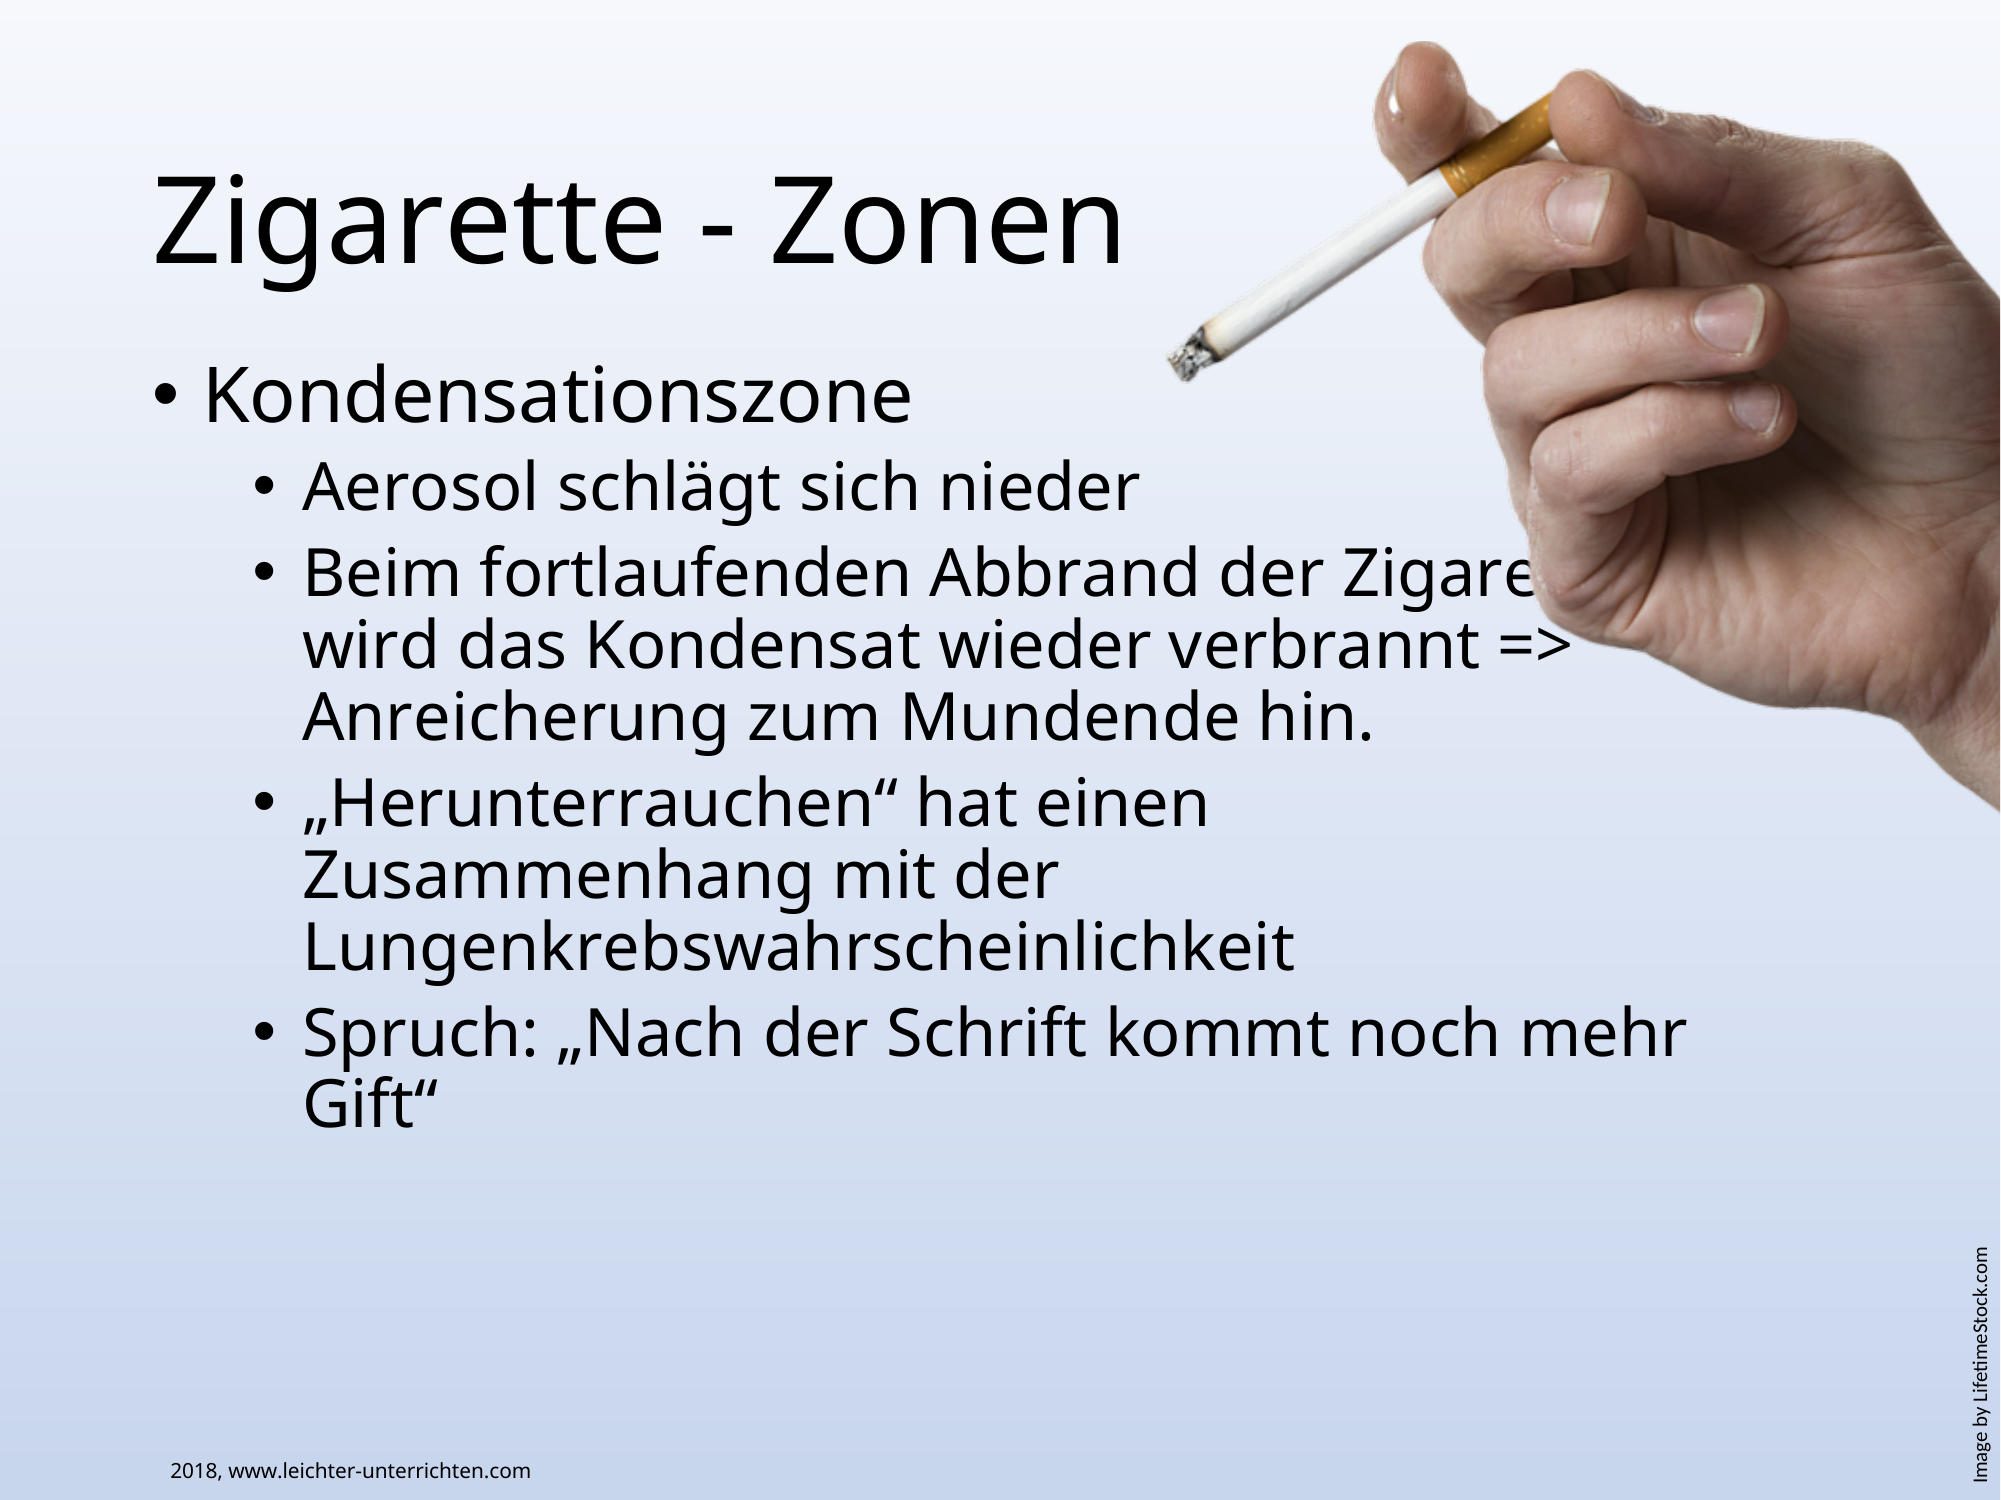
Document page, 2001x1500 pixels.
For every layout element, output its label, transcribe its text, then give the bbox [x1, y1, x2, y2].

list Kondensationszone Aerosol schlägt sich nieder Beim fortlaufenden Abbrand der Zigarette wird das Kondensat wieder verbrannt => Anreicherung zum Mundende hin. „Herunterrauchen“ hat einen Zusammenhang mit der Lungenkrebswahrscheinlichkeit Spruch: „Nach der Schrift kommt noch mehr Gift“ [137, 348, 1709, 1454]
text_box Image by LifetimeStock.com [1958, 888, 2000, 1499]
title Zigarette - Zonen [137, 79, 1165, 348]
picture [1165, 41, 2001, 867]
